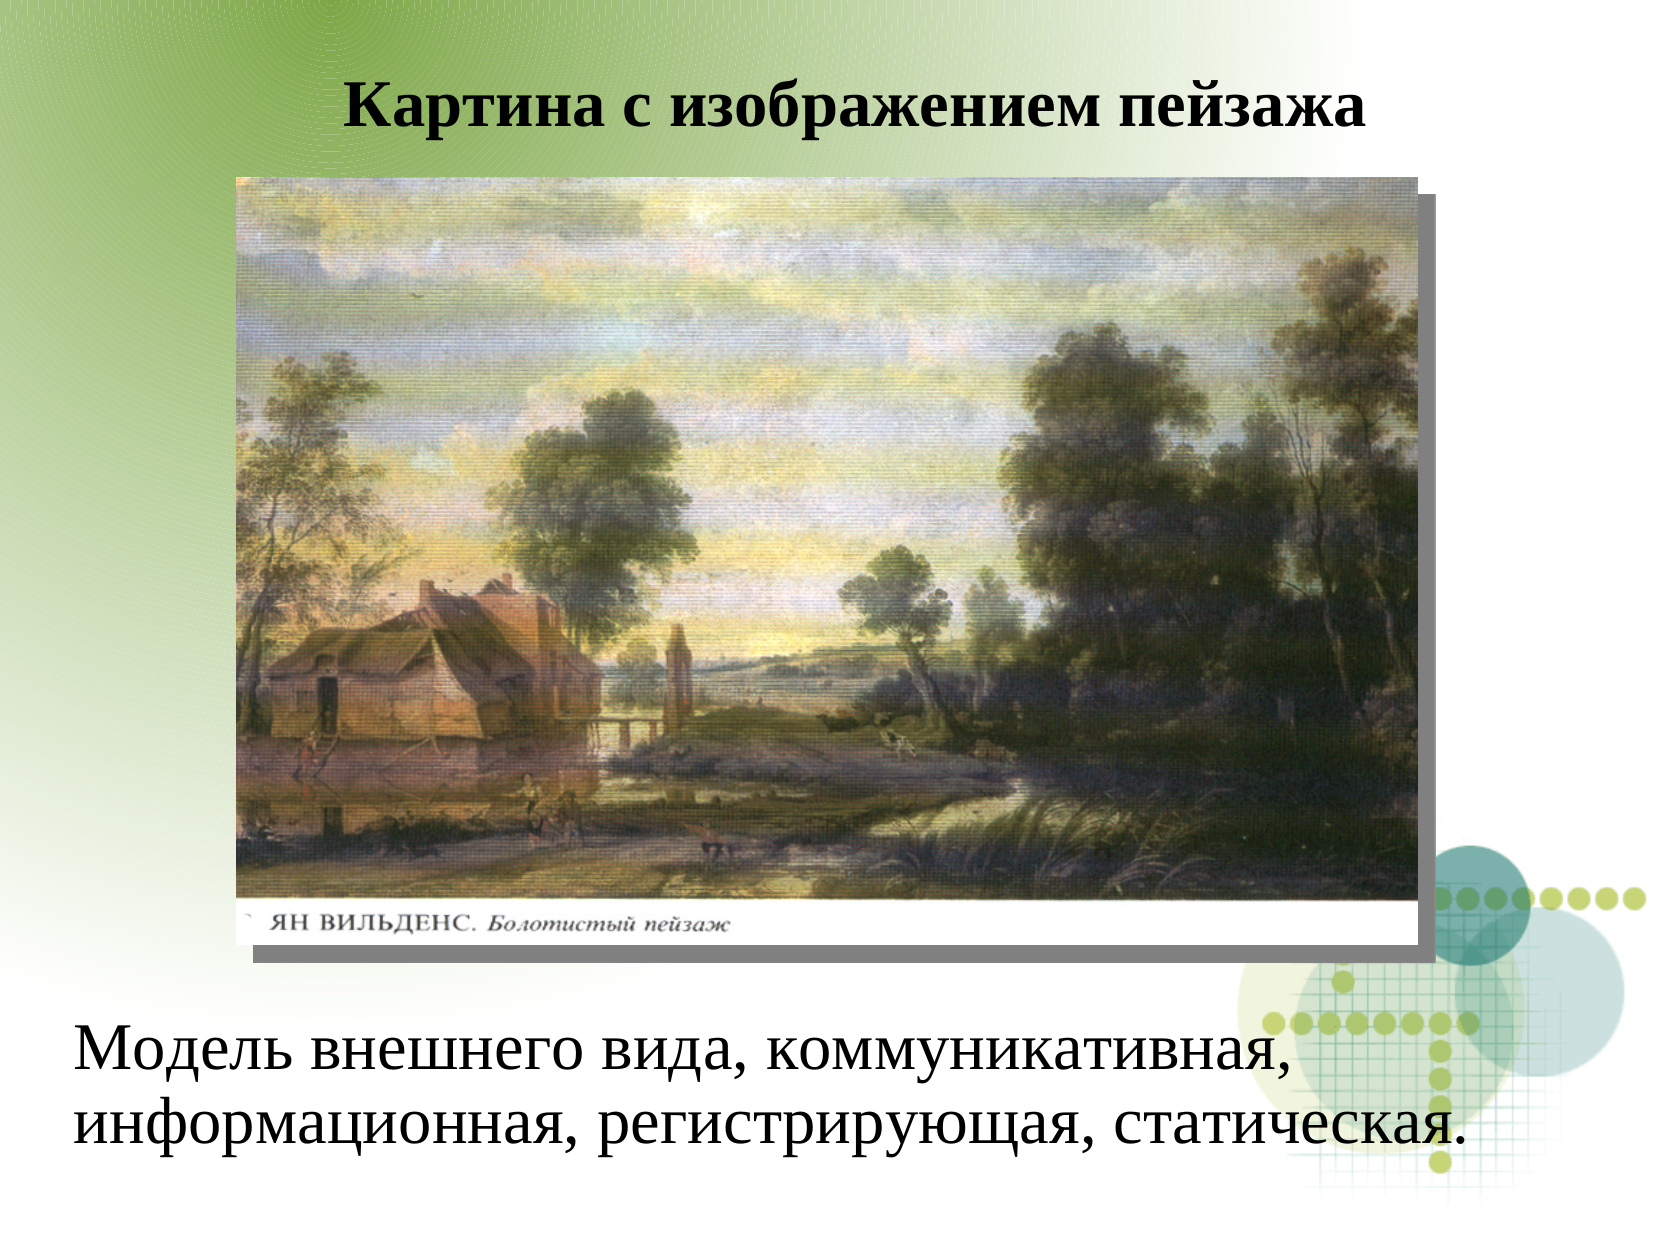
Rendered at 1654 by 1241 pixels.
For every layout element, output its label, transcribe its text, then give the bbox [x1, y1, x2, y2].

picture [236, 177, 1418, 945]
text_box Картина с изображением пейзажа [206, 59, 1506, 148]
picture [1224, 792, 1654, 1211]
text_box Модель внешнего вида, коммуникативная, информационная, регистрирующая, статическая. [59, 1002, 1595, 1166]
